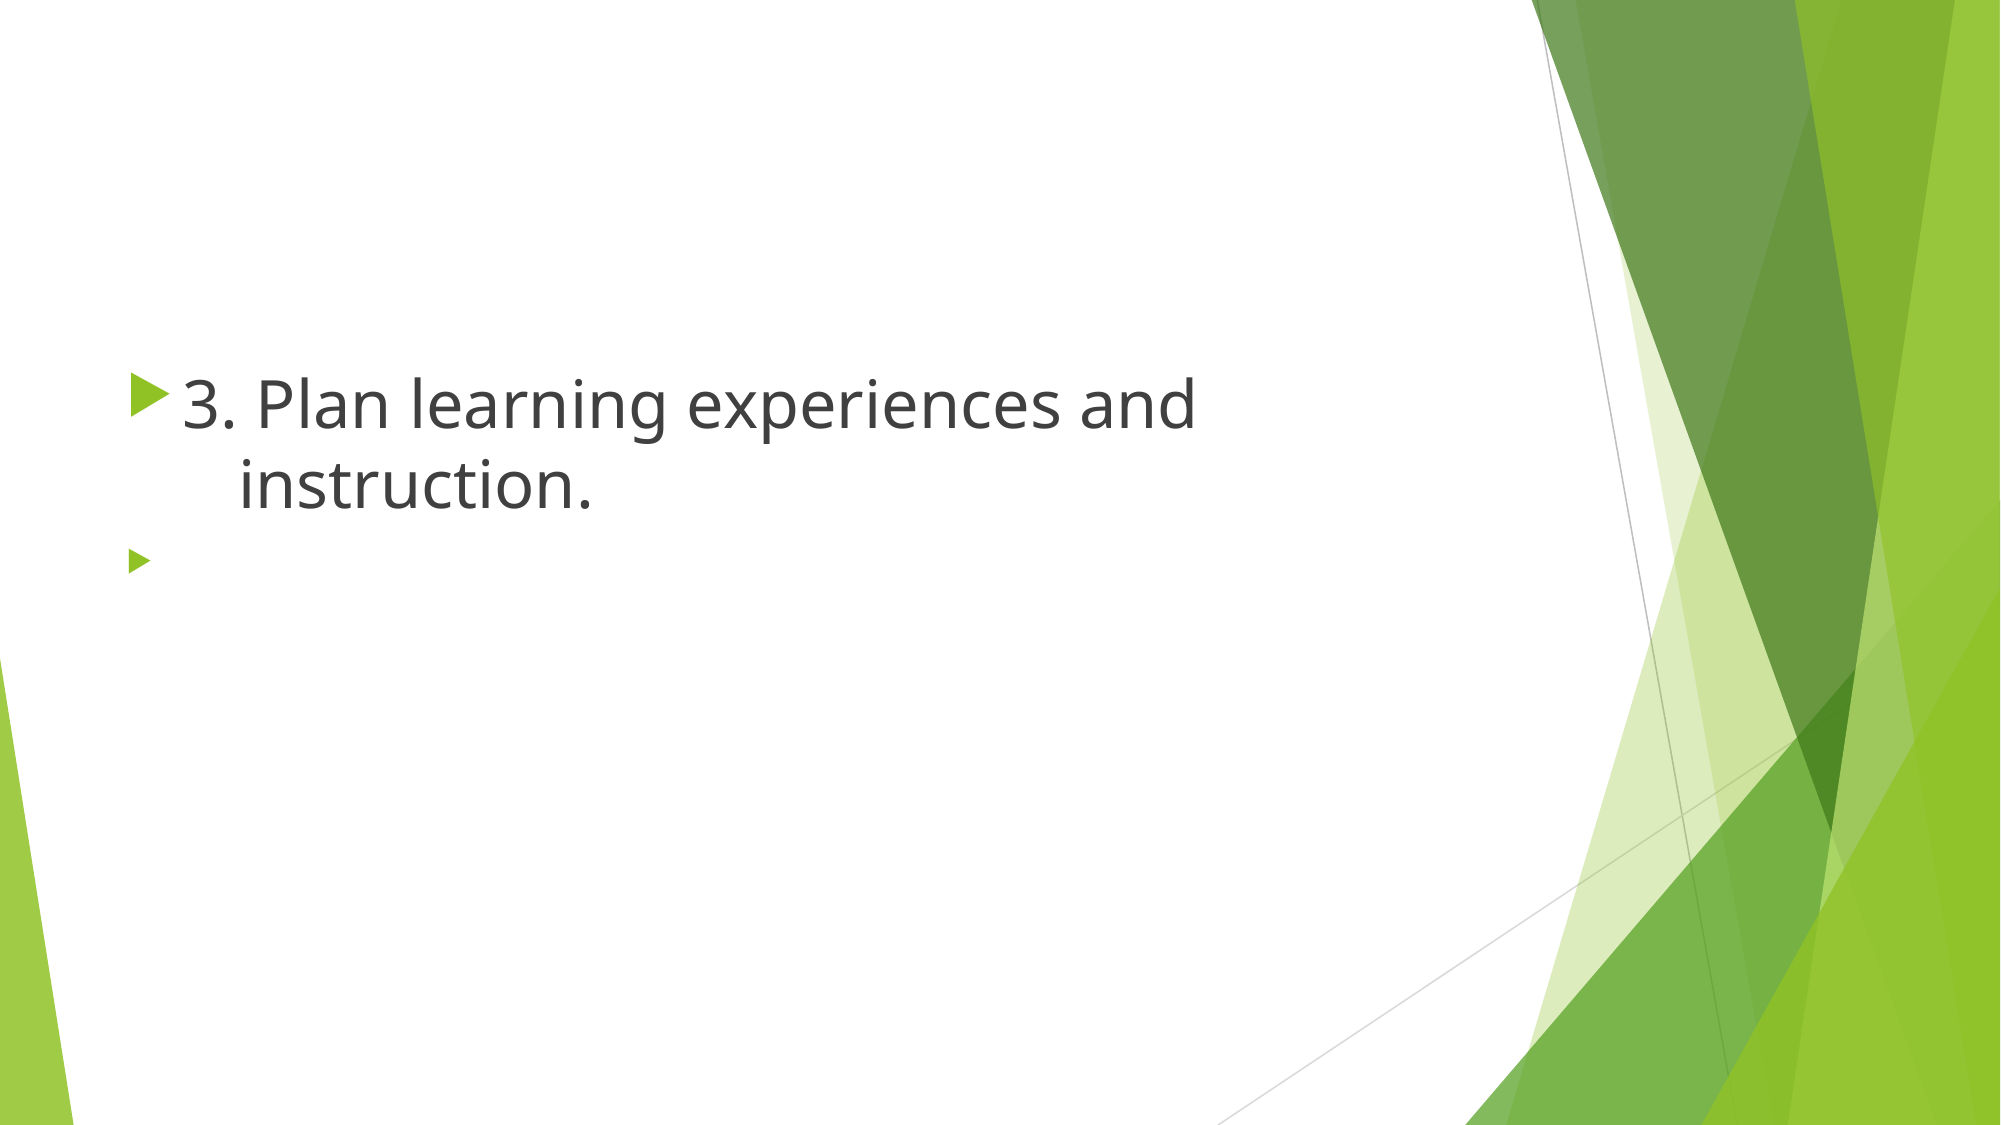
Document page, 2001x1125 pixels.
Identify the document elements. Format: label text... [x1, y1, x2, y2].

list 3. Plan learning experiences and instruction. [111, 354, 1522, 992]
